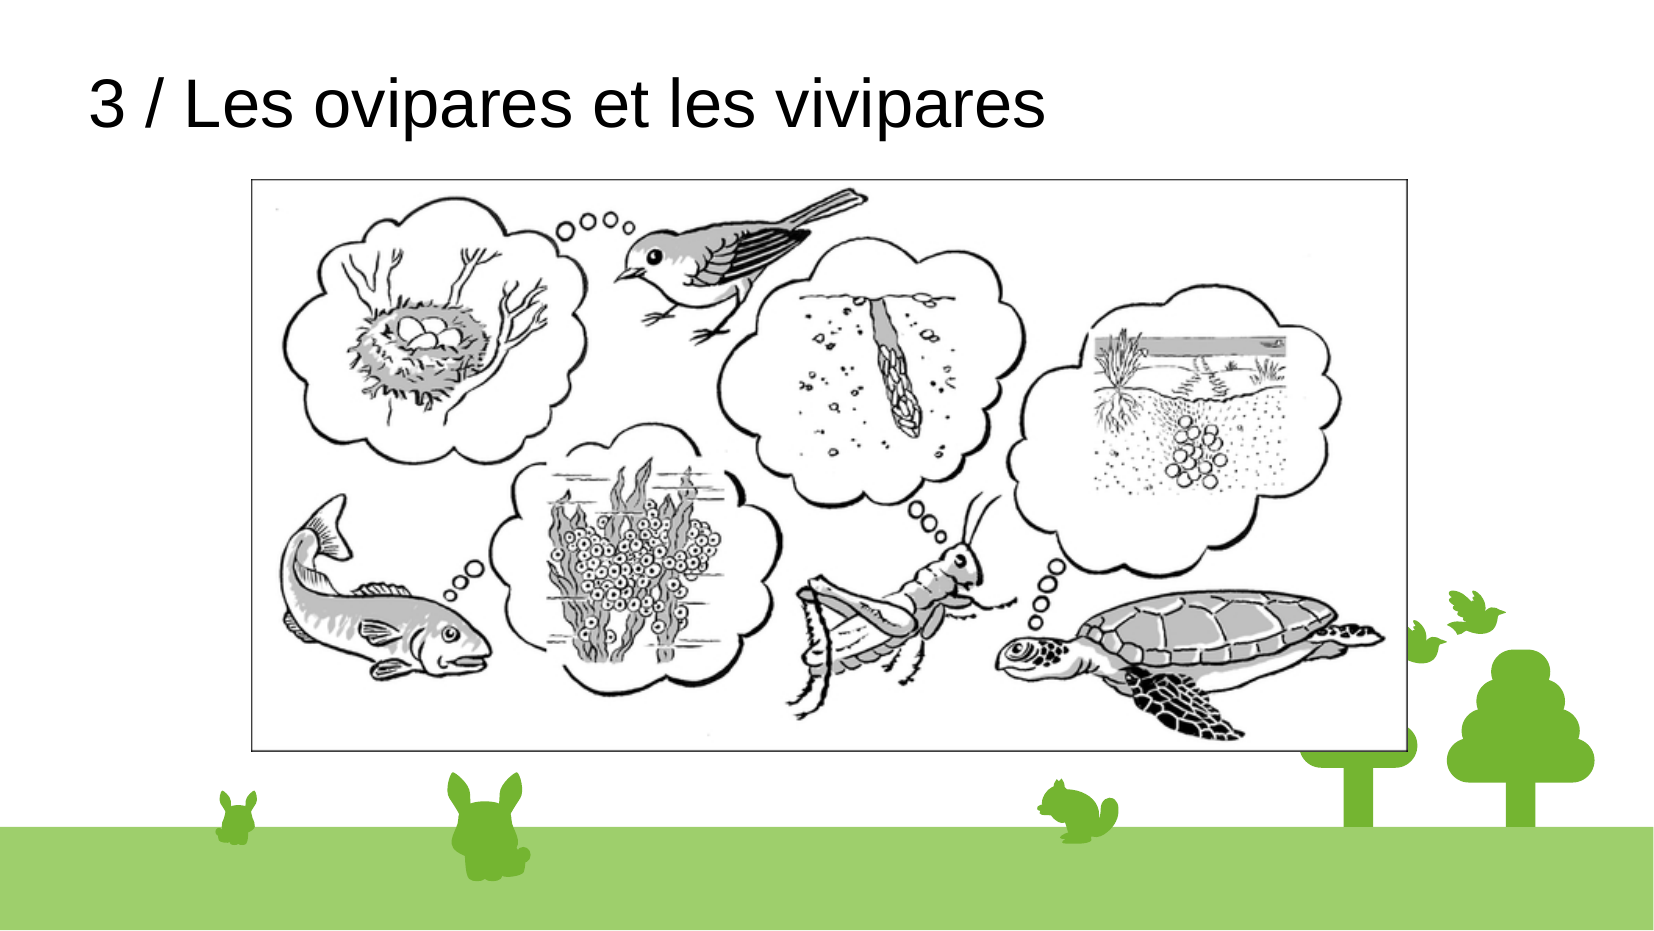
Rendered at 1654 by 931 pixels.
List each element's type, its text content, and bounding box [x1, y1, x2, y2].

title 3 / Les ovipares et les vivipares [88, 29, 1565, 178]
picture [251, 179, 1408, 752]
